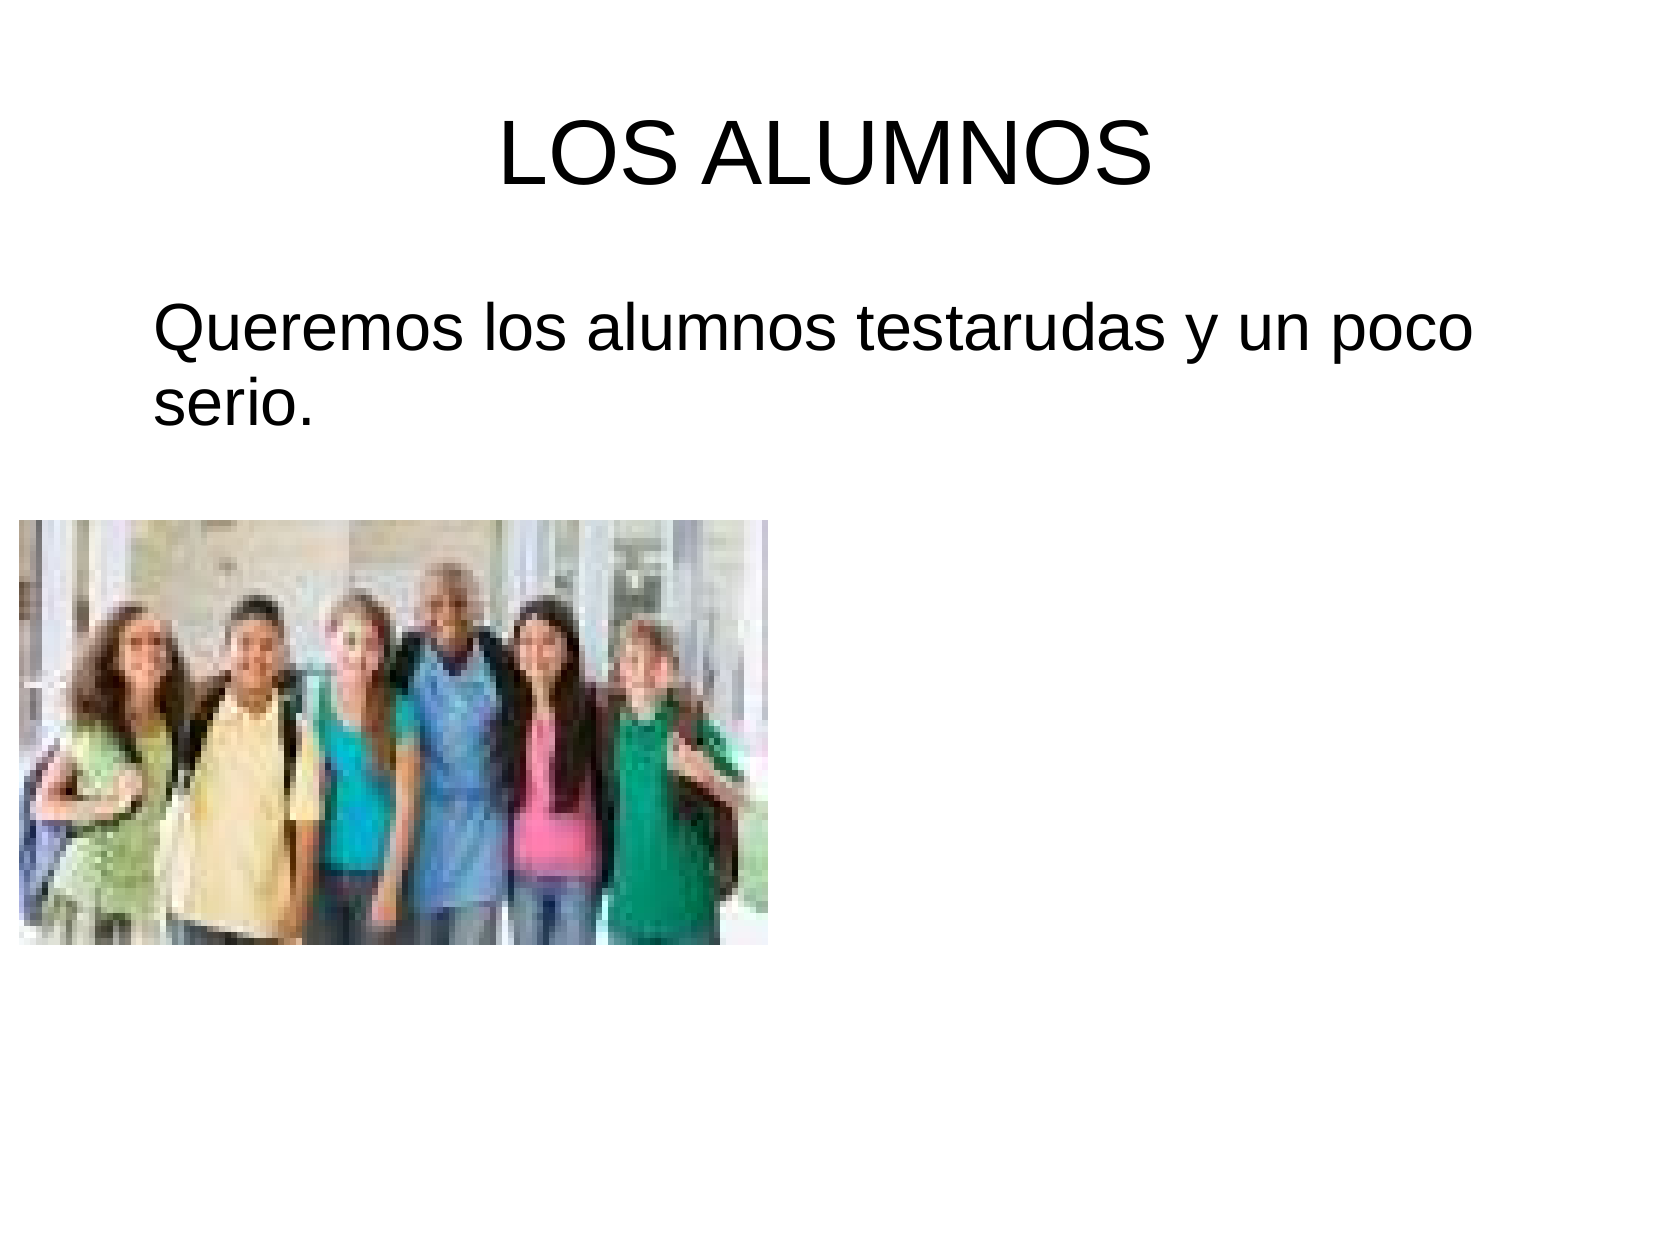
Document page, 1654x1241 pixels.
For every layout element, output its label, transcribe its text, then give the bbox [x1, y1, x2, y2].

list Queremos los alumnos testarudas y un poco serio. [82, 290, 1571, 1109]
title LOS ALUMNOS [82, 49, 1571, 257]
picture [19, 520, 768, 945]
